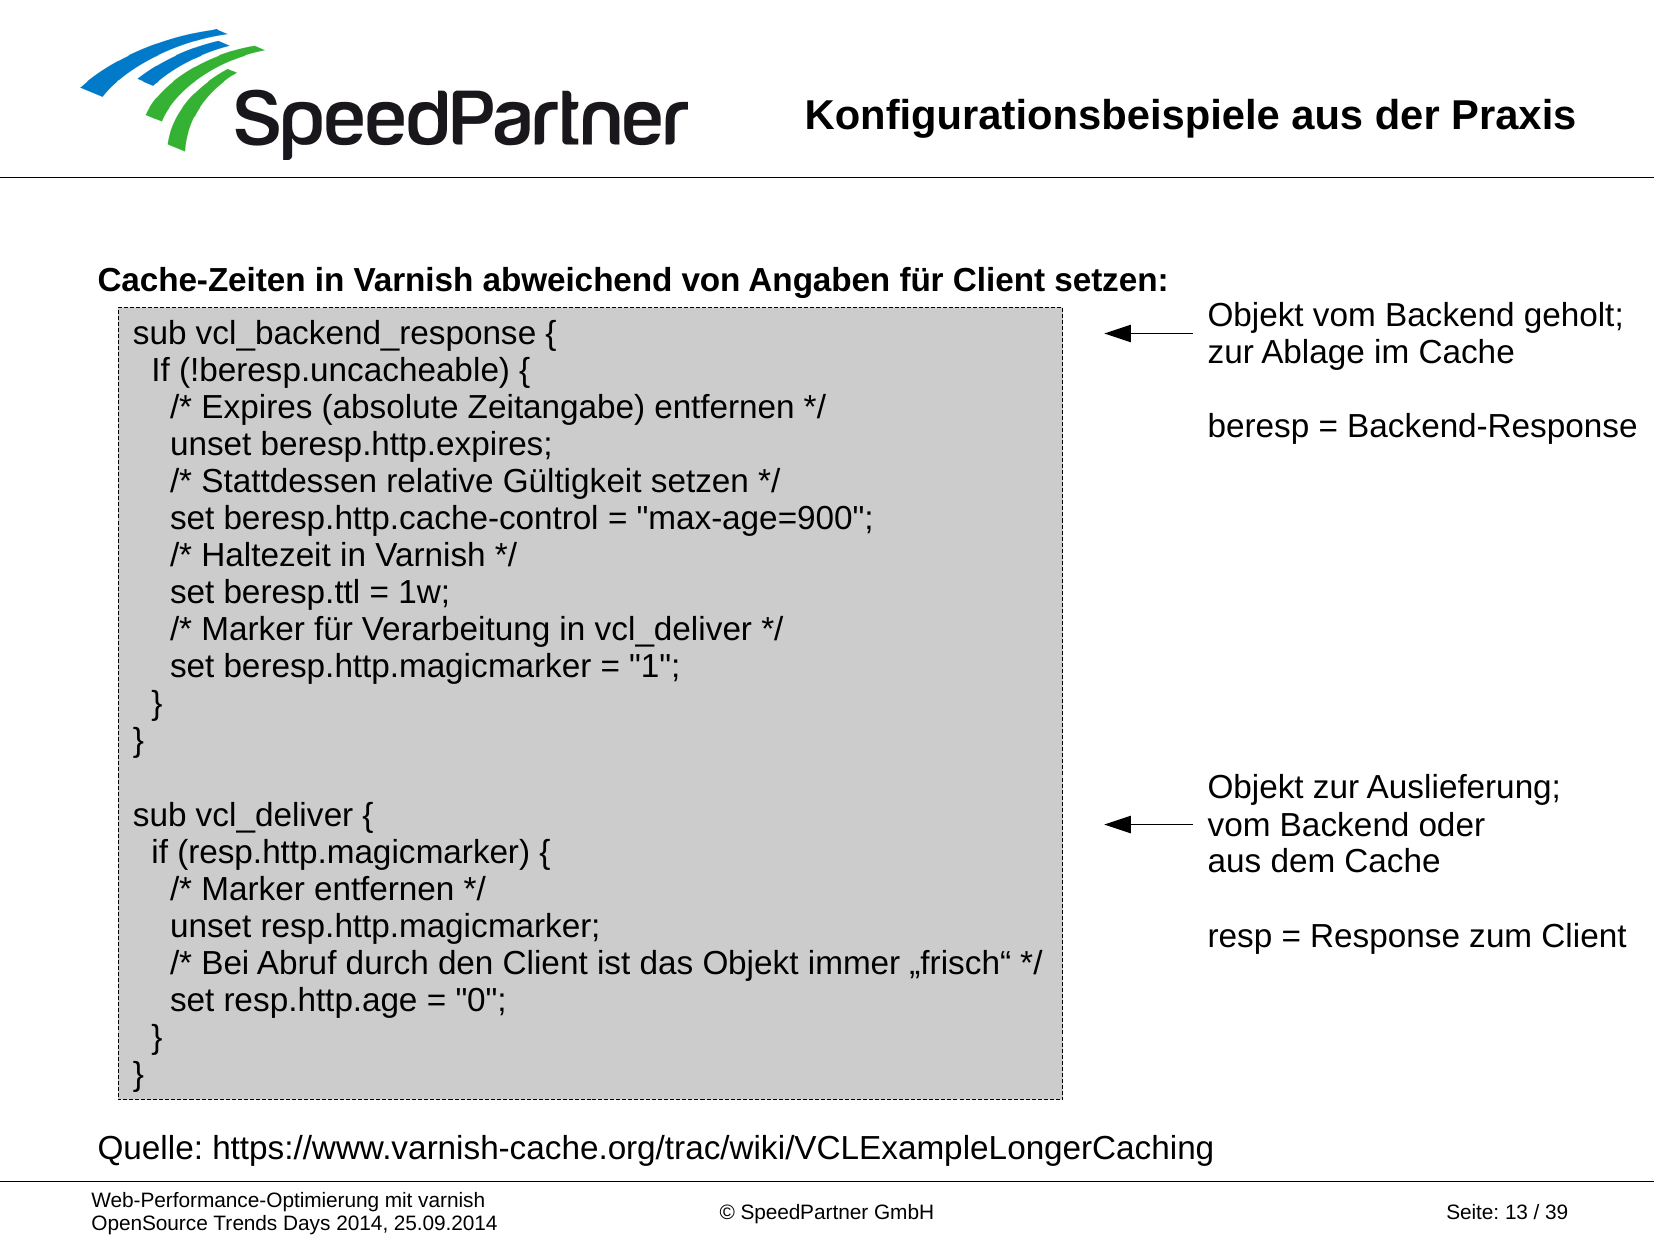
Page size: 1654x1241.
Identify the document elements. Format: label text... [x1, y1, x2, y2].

text_box Cache-Zeiten in Varnish abweichend von Angaben für Client setzen: [82, 254, 1565, 1122]
text_box sub vcl_backend_response { If (!beresp.uncacheable) { /* Expires (absolute Zeitangabe) entfernen */ unset beresp.http.expires; /* Stattdessen relative Gültigkeit setzen */ set beresp.http.cache-control = "max-age=900"; /* Haltezeit in Varnish */ set beresp.ttl = 1w; /* Marker für Verarbeitung in vcl_deliver */ set beresp.http.magicmarker = "1"; } } sub vcl_deliver { if (resp.http.magicmarker) { /* Marker entfernen */ unset resp.http.magicmarker; /* Bei Abruf durch den Client ist das Objekt immer „frisch“ */ set resp.http.age = "0"; } } [118, 307, 1063, 1100]
text_box Quelle: https://www.varnish-cache.org/trac/wiki/VCLExampleLongerCaching [82, 1122, 1565, 1175]
text_box Objekt vom Backend geholt; zur Ablage im Cache beresp = Backend-Response [1192, 289, 1654, 453]
picture [80, 29, 688, 160]
title Konfigurationsbeispiele aus der Praxis [590, 70, 1577, 160]
text_box Objekt zur Auslieferung; vom Backend oder aus dem Cache resp = Response zum Client [1192, 761, 1643, 962]
